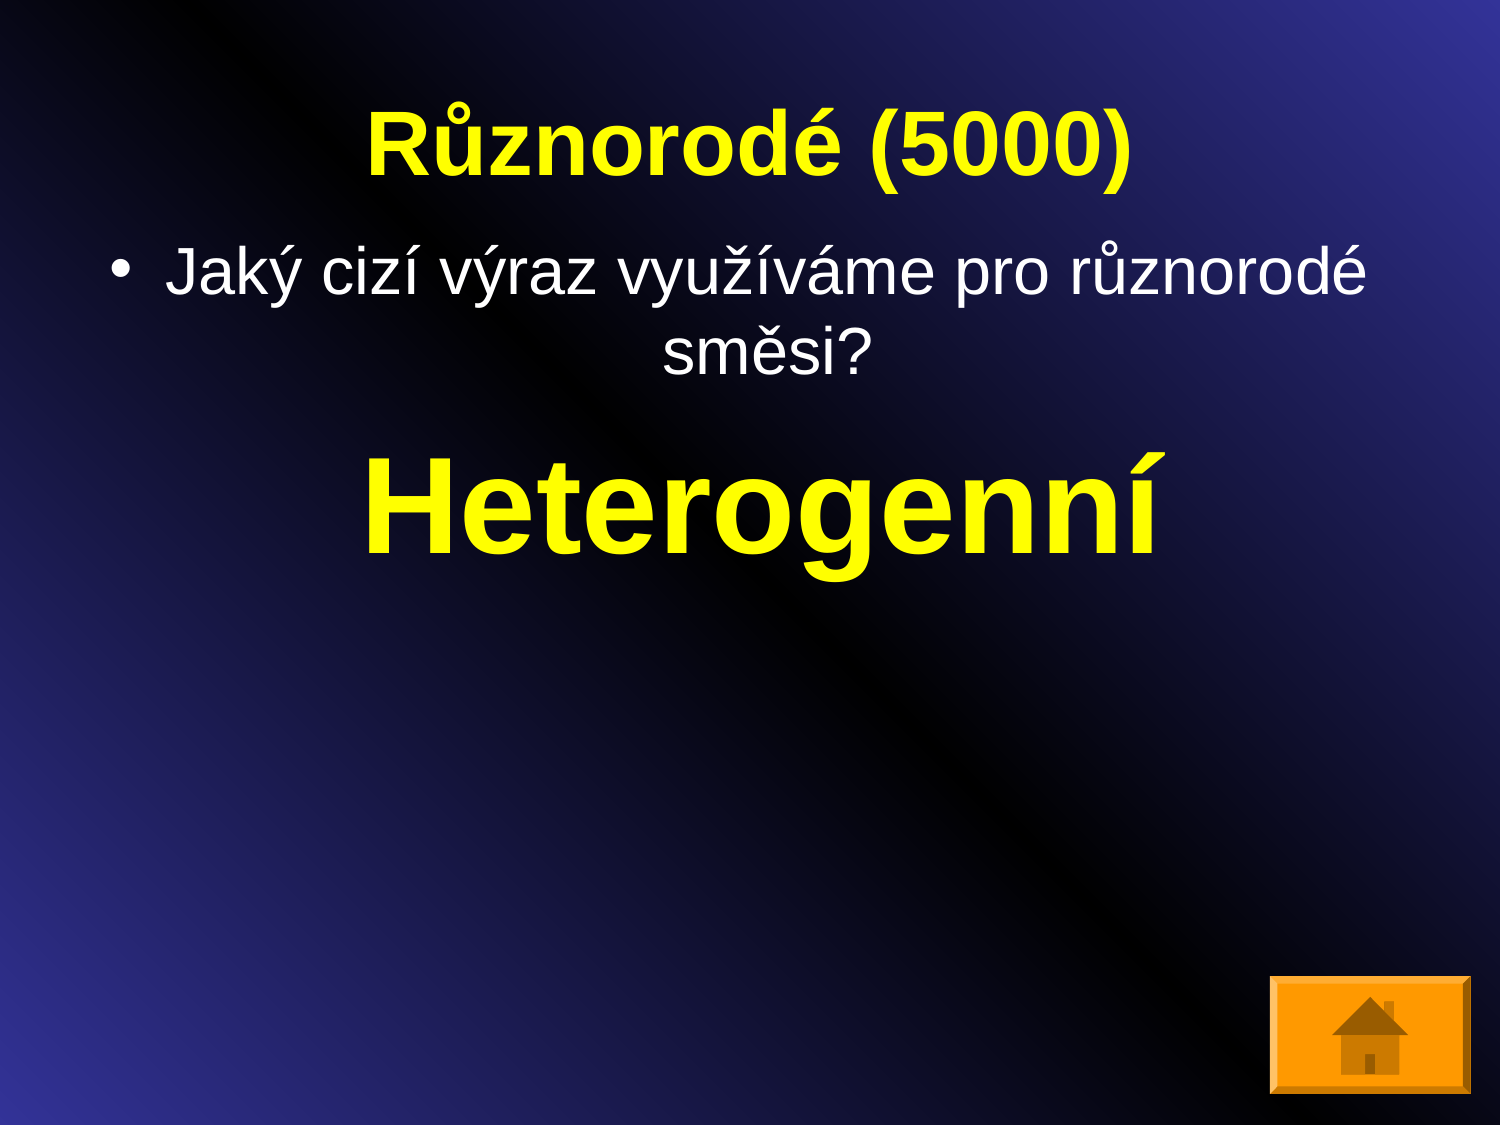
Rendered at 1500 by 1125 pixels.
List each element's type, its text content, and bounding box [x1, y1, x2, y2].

list Jaký cizí výraz využíváme pro různorodé směsi? [64, 219, 1415, 426]
title Různorodé (5000) [75, 45, 1426, 233]
text_box [1271, 976, 1471, 1094]
text_box Heterogenní [100, 408, 1424, 590]
